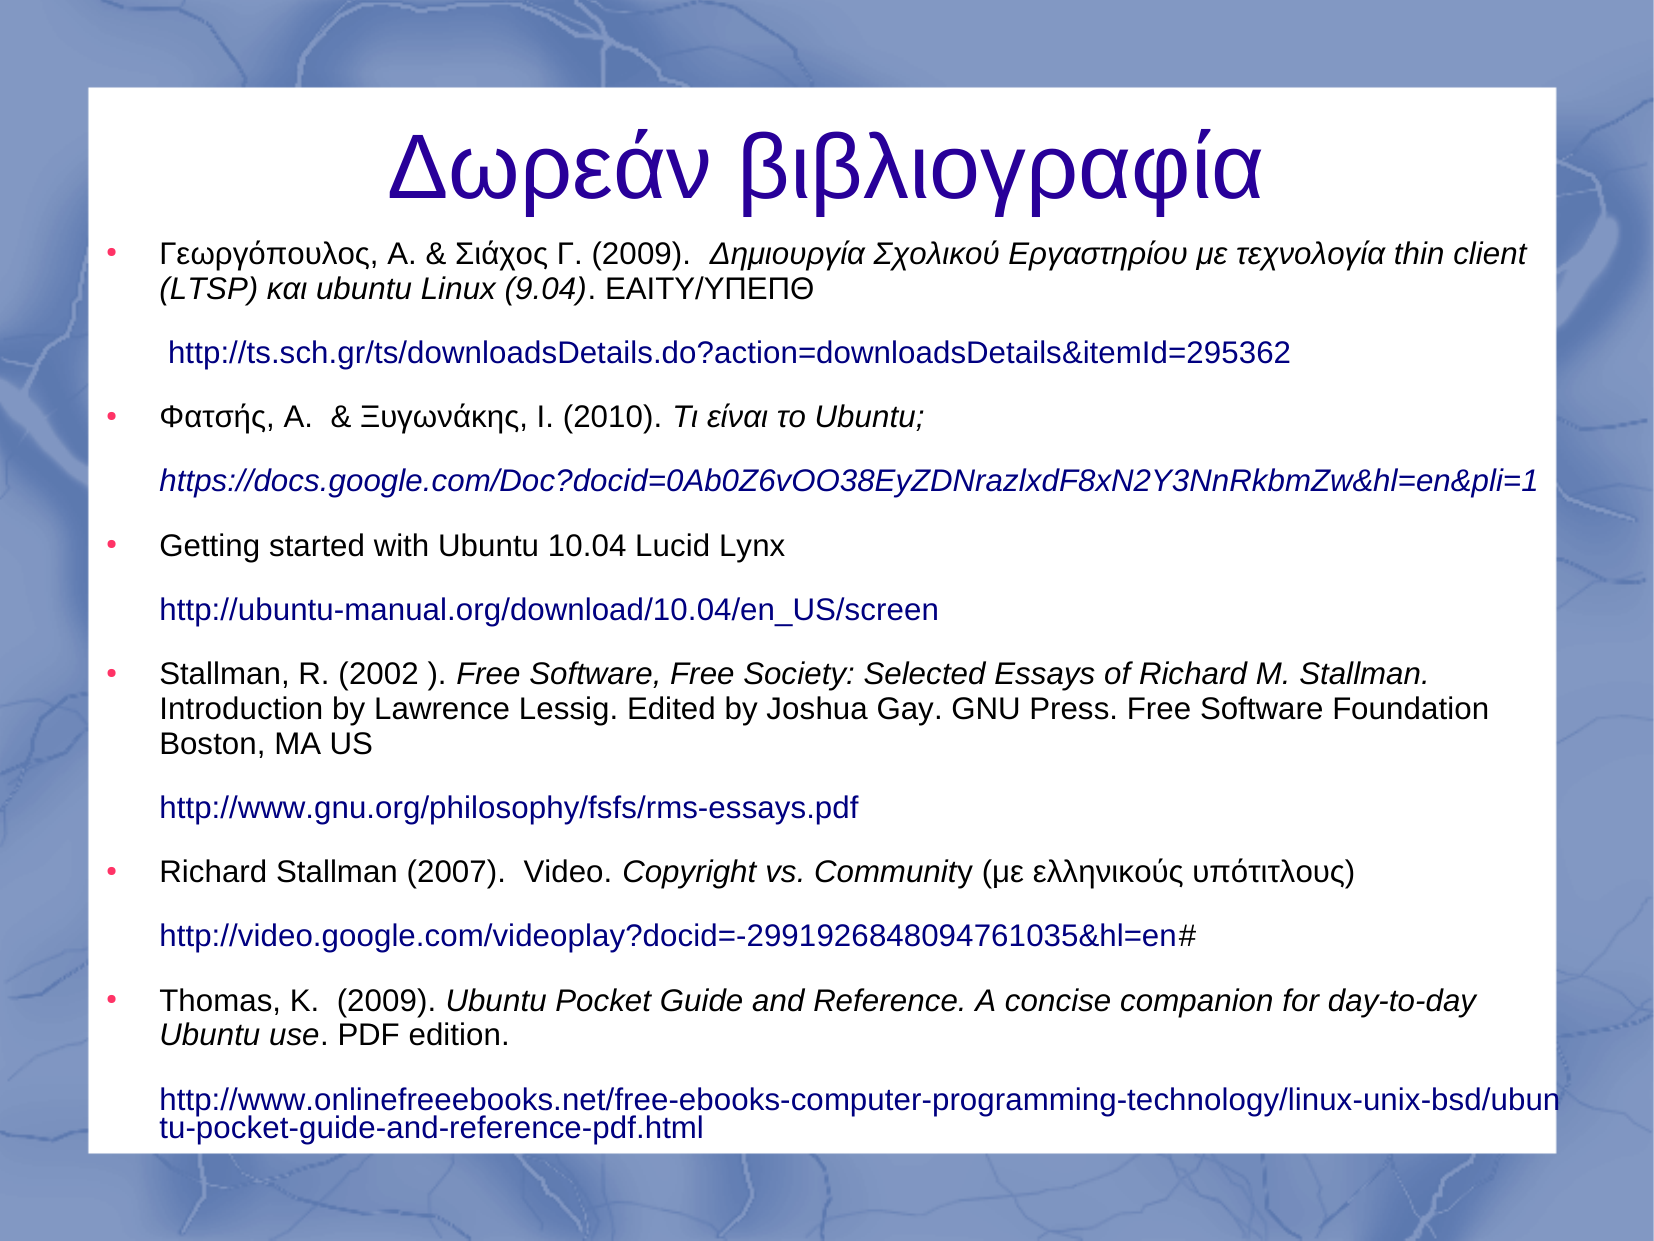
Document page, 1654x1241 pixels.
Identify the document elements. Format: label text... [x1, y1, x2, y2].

picture [0, 0, 1654, 1241]
title Δωρεάν βιβλιογραφία [118, 98, 1536, 236]
list Γεωργόπουλος, Α. & Σιάχος Γ. (2009). Δημιουργία Σχολικού Εργαστηρίου με τεχνολογία thin client (LTSP) και ubuntu Linux (9.04). ΕΑΙΤΥ/ΥΠΕΠΘ http://ts.sch.gr/ts/downloadsDetails.do?action=downloadsDetails&itemId=295362 Φατσής, Α. & Ξυγωνάκης, Ι. (2010). Τι είναι το Ubuntu; https://docs.google.com/Doc?docid=0Ab0Z6vOO38EyZDNrazlxdF8xN2Y3NnRkbmZw&hl=en&pli=1 Getting started with Ubuntu 10.04 Lucid Lynx http://ubuntu-manual.org/download/10.04/en_US/screen Stallman, R. (2002 ). Free Software, Free Society: Selected Essays of Richard M. Stallman. Introduction by Lawrence Lessig. Edited by Joshua Gay. GNU Press. Free Software Foundation Boston, MA US http://www.gnu.org/philosophy/fsfs/rms-essays.pdf Richard Stallman (2007). Video. Copyright vs. Community (με ελληνικούς υπότιτλους) http://video.google.com/videoplay?docid=-2991926848094761035&hl=en# Thomas, Κ. (2009). Ubuntu Pocket Guide and Reference. A concise companion for day-to-day Ubuntu use. PDF edition. http://www.onlinefreeebooks.net/free-ebooks-computer-programming-technology/linux-unix-bsd/ubuntu-pocket-guide-and-reference-pdf.html [88, 236, 1565, 1152]
